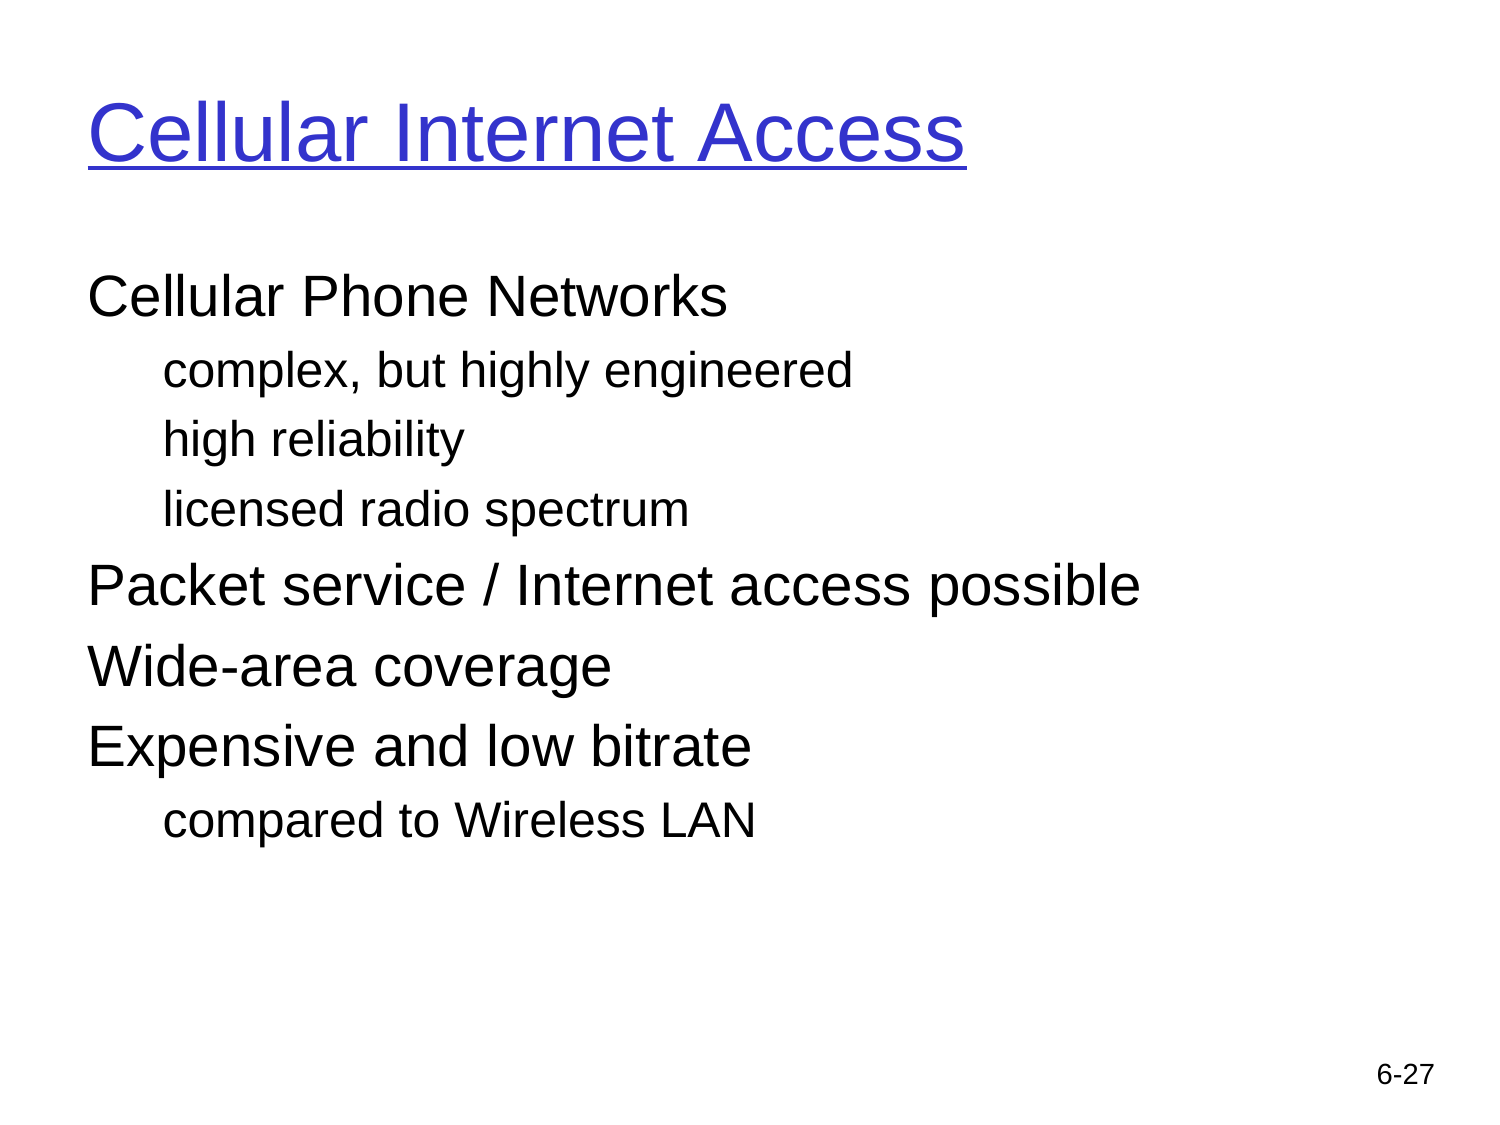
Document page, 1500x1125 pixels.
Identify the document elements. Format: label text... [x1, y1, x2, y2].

title Cellular Internet Access [87, 37, 1363, 226]
list Cellular Phone Networks complex, but highly engineered high reliability licensed radio spectrum Packet service / Internet access possible Wide-area coverage Expensive and low bitrate compared to Wireless LAN [87, 262, 1363, 1026]
